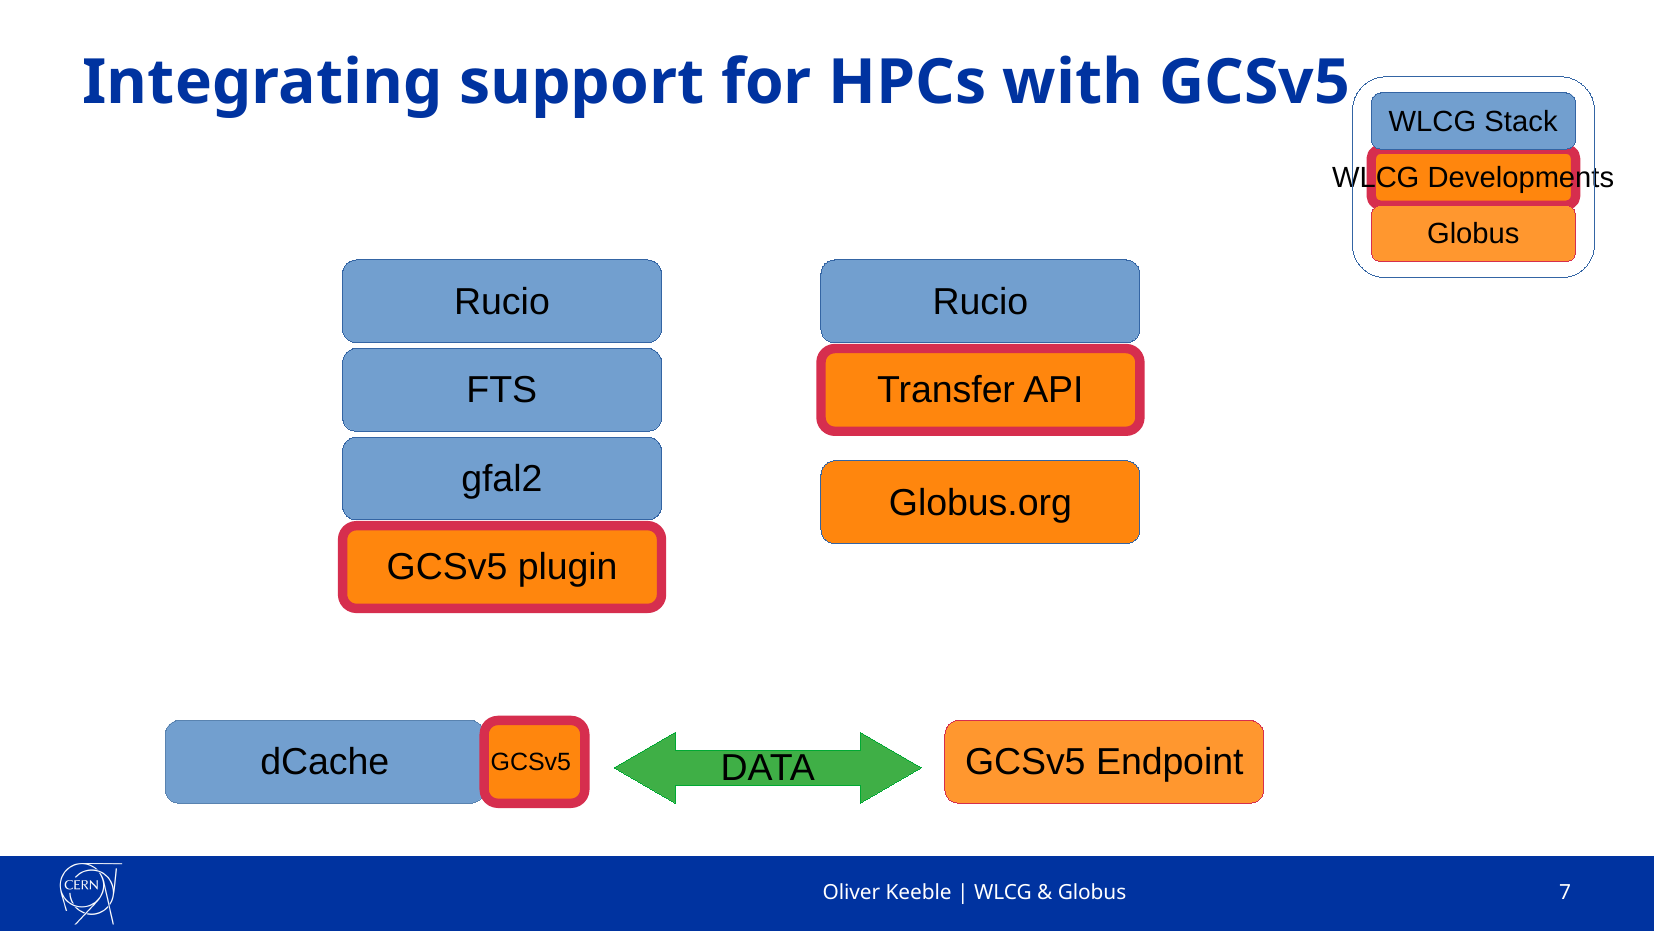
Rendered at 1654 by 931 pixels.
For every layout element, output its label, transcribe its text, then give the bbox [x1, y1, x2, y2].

text_box Transfer API [820, 348, 1140, 432]
text_box gfal2 [342, 437, 662, 520]
text_box dCache [165, 720, 484, 804]
text_box FTS [342, 348, 662, 432]
text_box DATA [614, 732, 922, 804]
text_box WLCG Developments [1371, 149, 1576, 205]
text_box GCSv5 plugin [342, 525, 662, 609]
text_box Rucio [820, 259, 1140, 343]
text_box GCSv5 Endpoint [944, 720, 1264, 804]
title Integrating support for HPCs with GCSv5 [82, 37, 1571, 142]
text_box Globus [1371, 205, 1576, 262]
text_box Rucio [342, 259, 662, 343]
text_box GCSv5 [484, 720, 585, 804]
text_box WLCG Stack [1371, 92, 1576, 150]
picture [56, 859, 127, 928]
text_box Globus.org [820, 460, 1140, 544]
